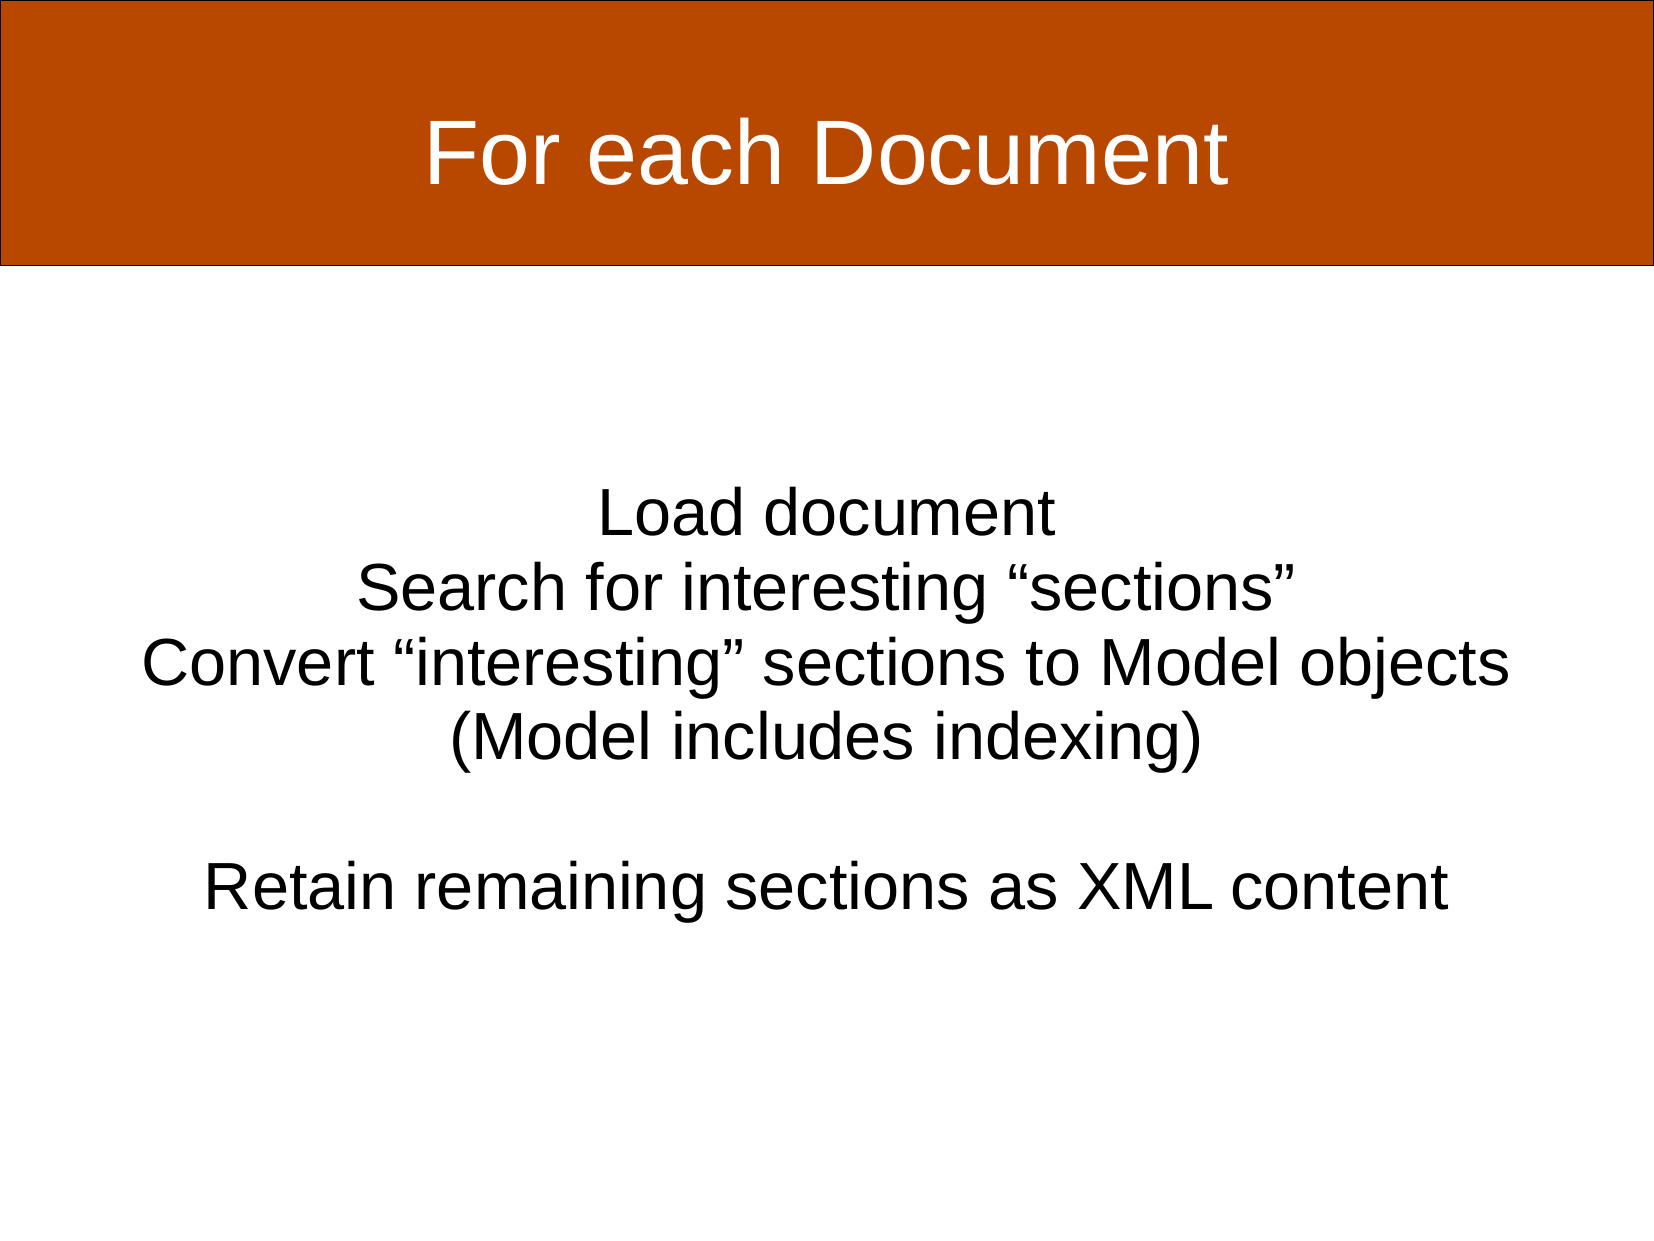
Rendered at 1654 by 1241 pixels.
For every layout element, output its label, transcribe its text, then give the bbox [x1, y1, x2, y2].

title For each Document [82, 56, 1571, 250]
subtitle Load document Search for interesting “sections” Convert “interesting” sections to Model objects (Model includes indexing) Retain remaining sections as XML content [82, 297, 1571, 1102]
